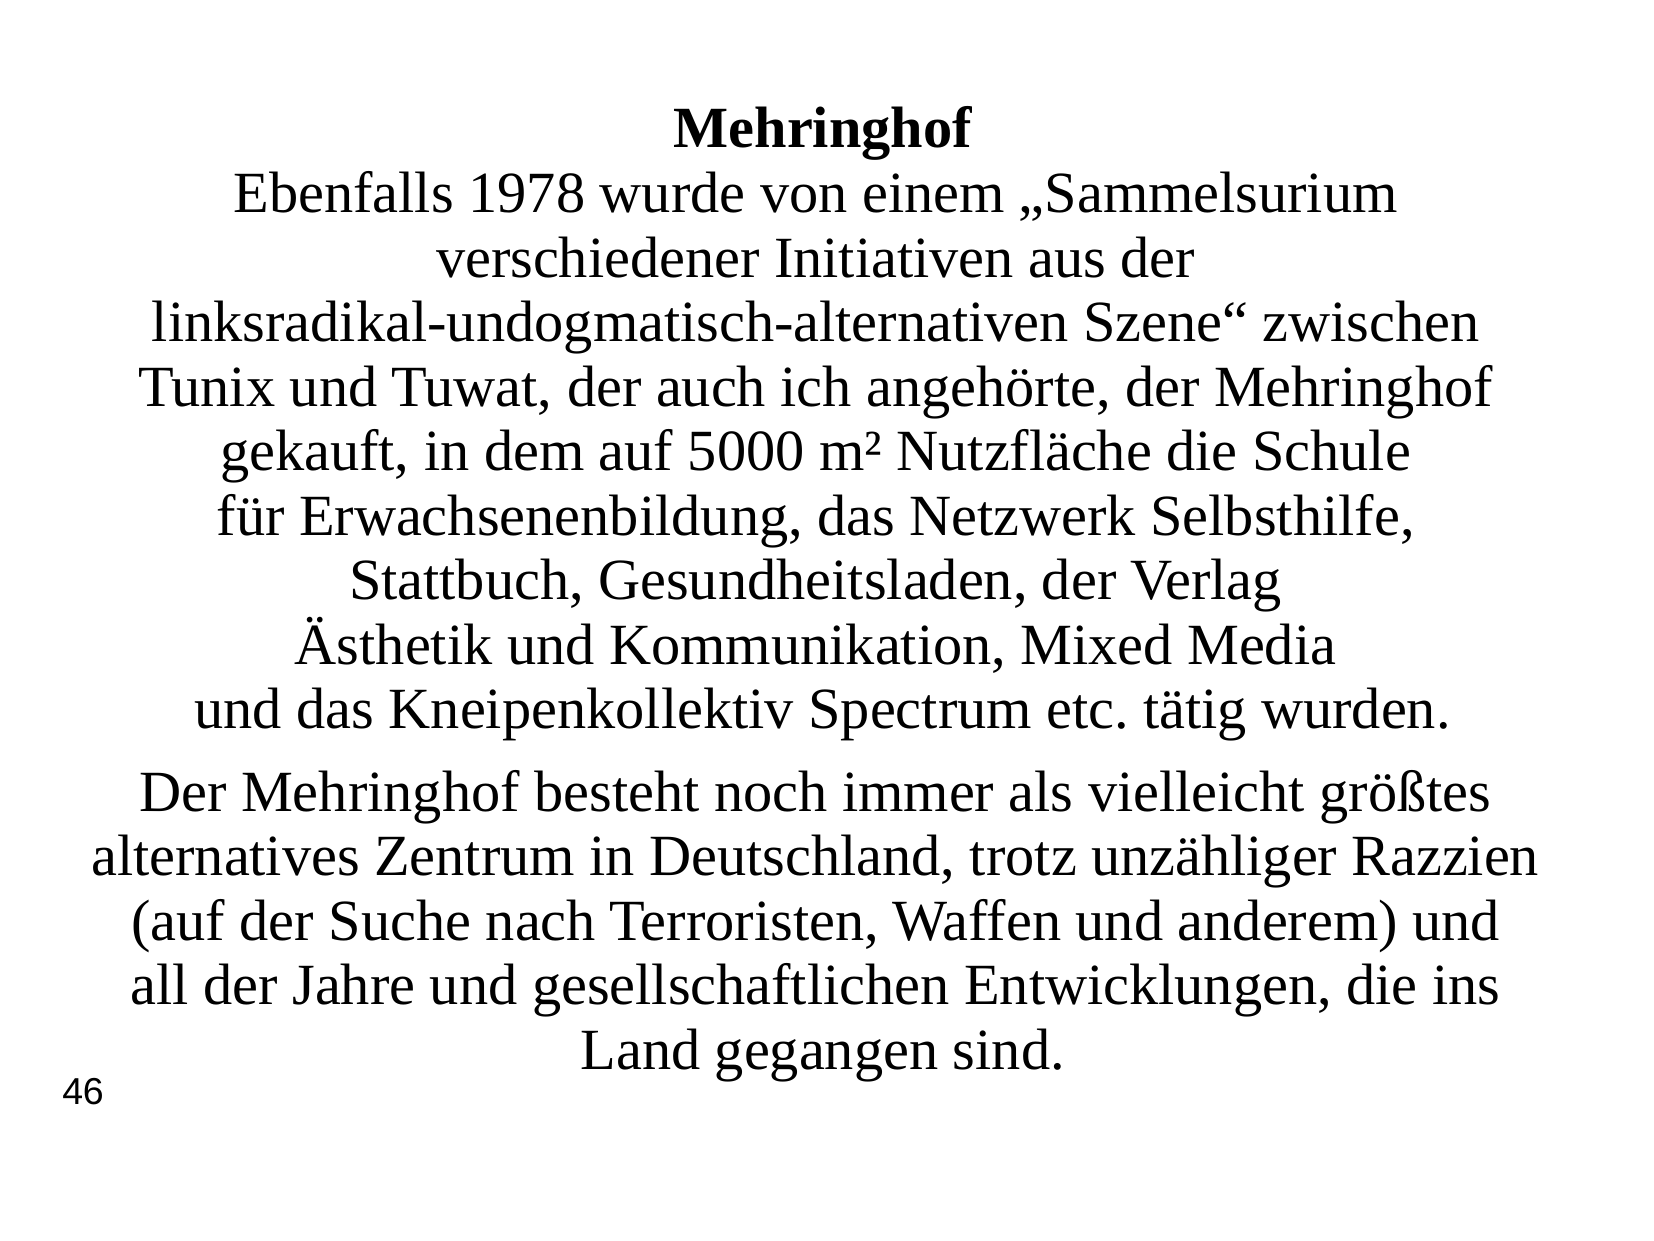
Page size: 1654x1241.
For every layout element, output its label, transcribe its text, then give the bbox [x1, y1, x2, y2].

text_box Mehringhof Ebenfalls 1978 wurde von einem „Sammelsurium verschiedener Initiativen aus der linksradikal-undogmatisch-alternativen Szene“ zwischen Tunix und Tuwat, der auch ich angehörte, der Mehringhof gekauft, in dem auf 5000 m² Nutzfläche die Schule für Erwachsenenbildung, das Netzwerk Selbsthilfe, Stattbuch, Gesundheitsladen, der Verlag Ästhetik und Kommunikation, Mixed Media und das Kneipenkollektiv Spectrum etc. tätig wurden. Der Mehringhof besteht noch immer als vielleicht größtes alternatives Zentrum in Deutschland, trotz unzähliger Razzien (auf der Suche nach Terroristen, Waffen und anderem) und all der Jahre und gesellschaftlichen Entwicklungen, die ins Land gegangen sind. [76, 88, 1570, 1090]
text_box <Nummer> [47, 1062, 265, 1133]
